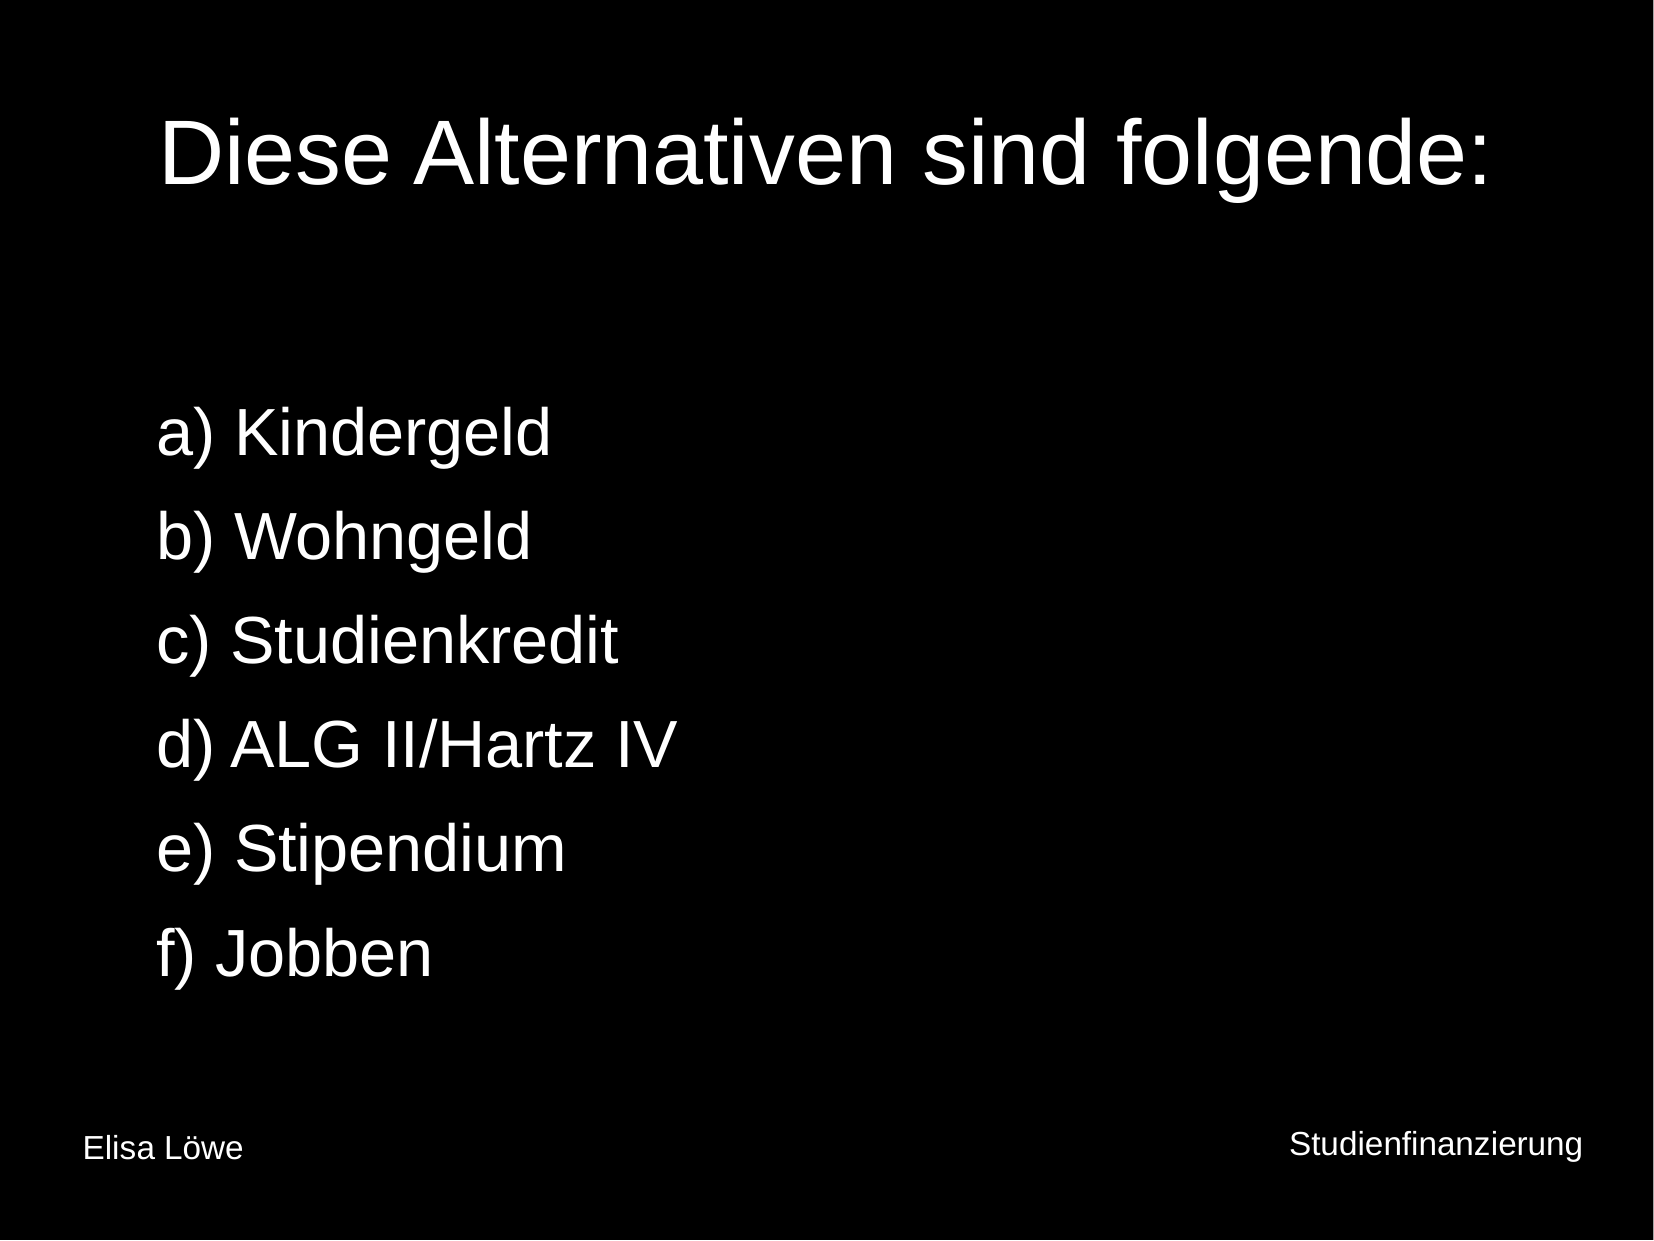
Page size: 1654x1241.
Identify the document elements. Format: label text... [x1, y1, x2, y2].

list a) Kindergeld b) Wohngeld c) Studienkredit d) ALG II/Hartz IV e) Stipendium f) Jobben [82, 290, 1571, 1109]
title Diese Alternativen sind folgende: [82, 49, 1571, 257]
